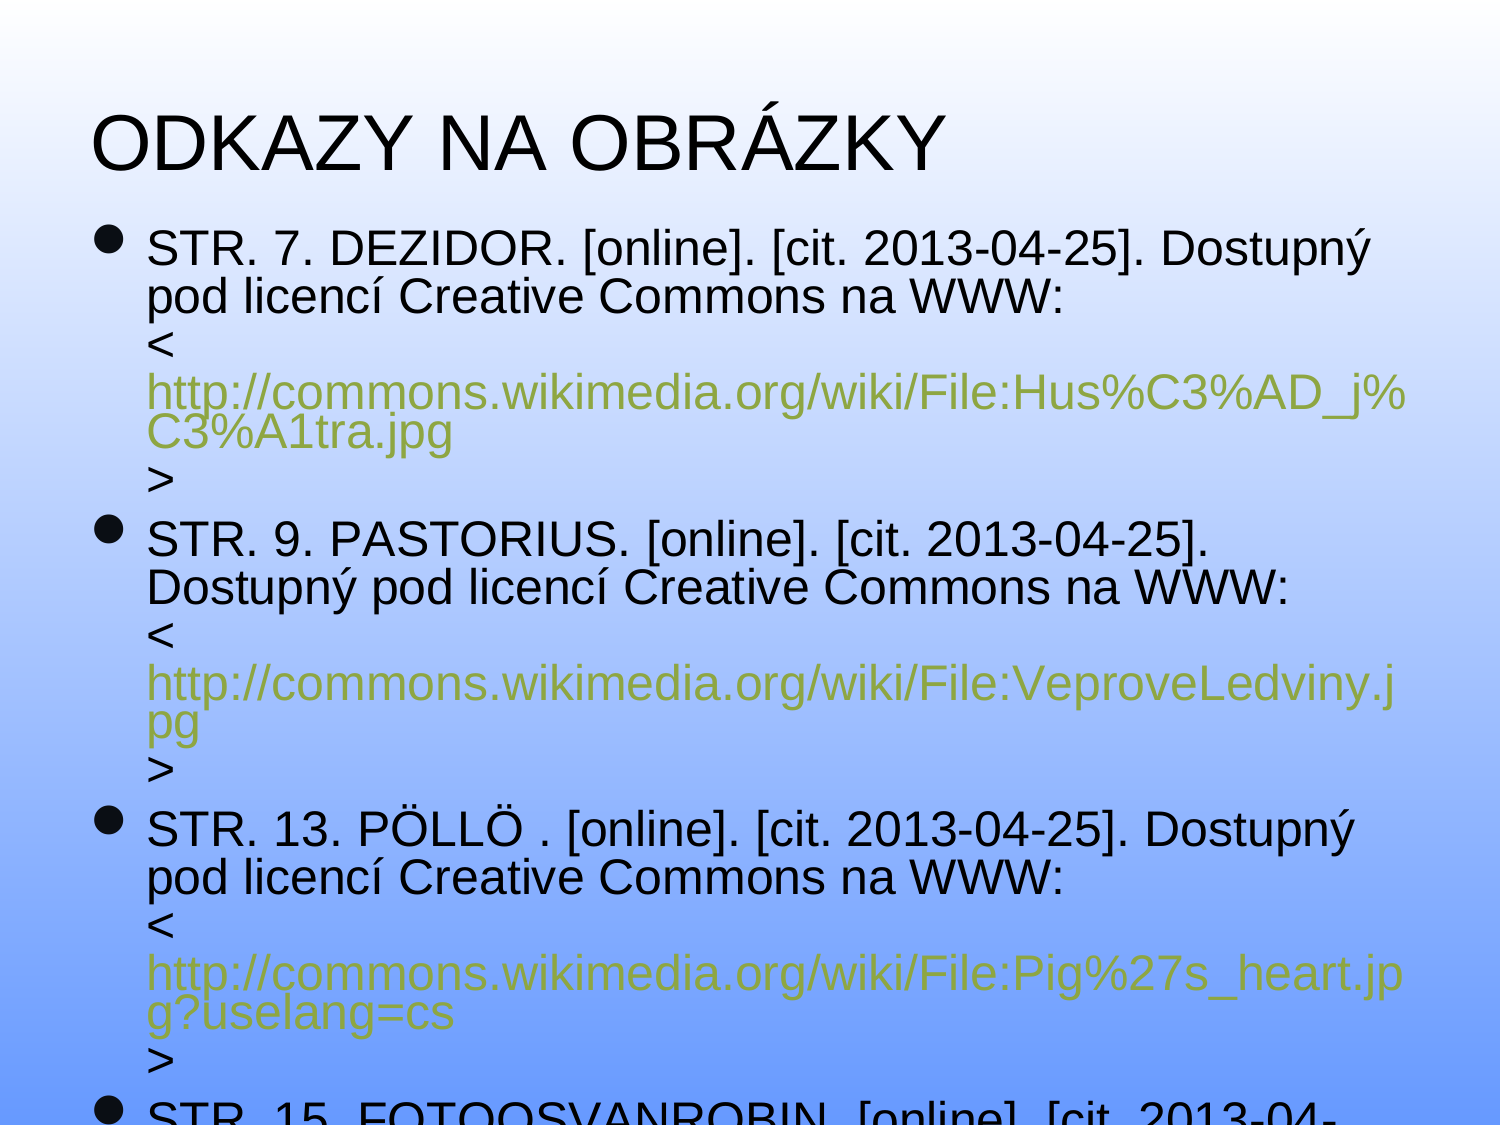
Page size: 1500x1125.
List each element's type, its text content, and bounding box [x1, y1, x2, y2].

title ODKAZY NA OBRÁZKY [75, 45, 1426, 220]
list STR. 7. DEZIDOR. [online]. [cit. 2013-04-25]. Dostupný pod licencí Creative Commons na WWW: <http://commons.wikimedia.org/wiki/File:Hus%C3%AD_j%C3%A1tra.jpg> STR. 9. PASTORIUS. [online]. [cit. 2013-04-25]. Dostupný pod licencí Creative Commons na WWW: <http://commons.wikimedia.org/wiki/File:VeproveLedviny.jpg> STR. 13. PÖLLÖ . [online]. [cit. 2013-04-25]. Dostupný pod licencí Creative Commons na WWW: <http://commons.wikimedia.org/wiki/File:Pig%27s_heart.jpg?uselang=cs> STR. 15. FOTOOSVANROBIN. [online]. [cit. 2013-04-25]. Dostupný pod licencí Creative Commons na WWW: <http://commons.wikimedia.org/wiki/File:Tongue_of_lamb_uncooked.jpeg?uselang=cs> [75, 220, 1426, 1125]
